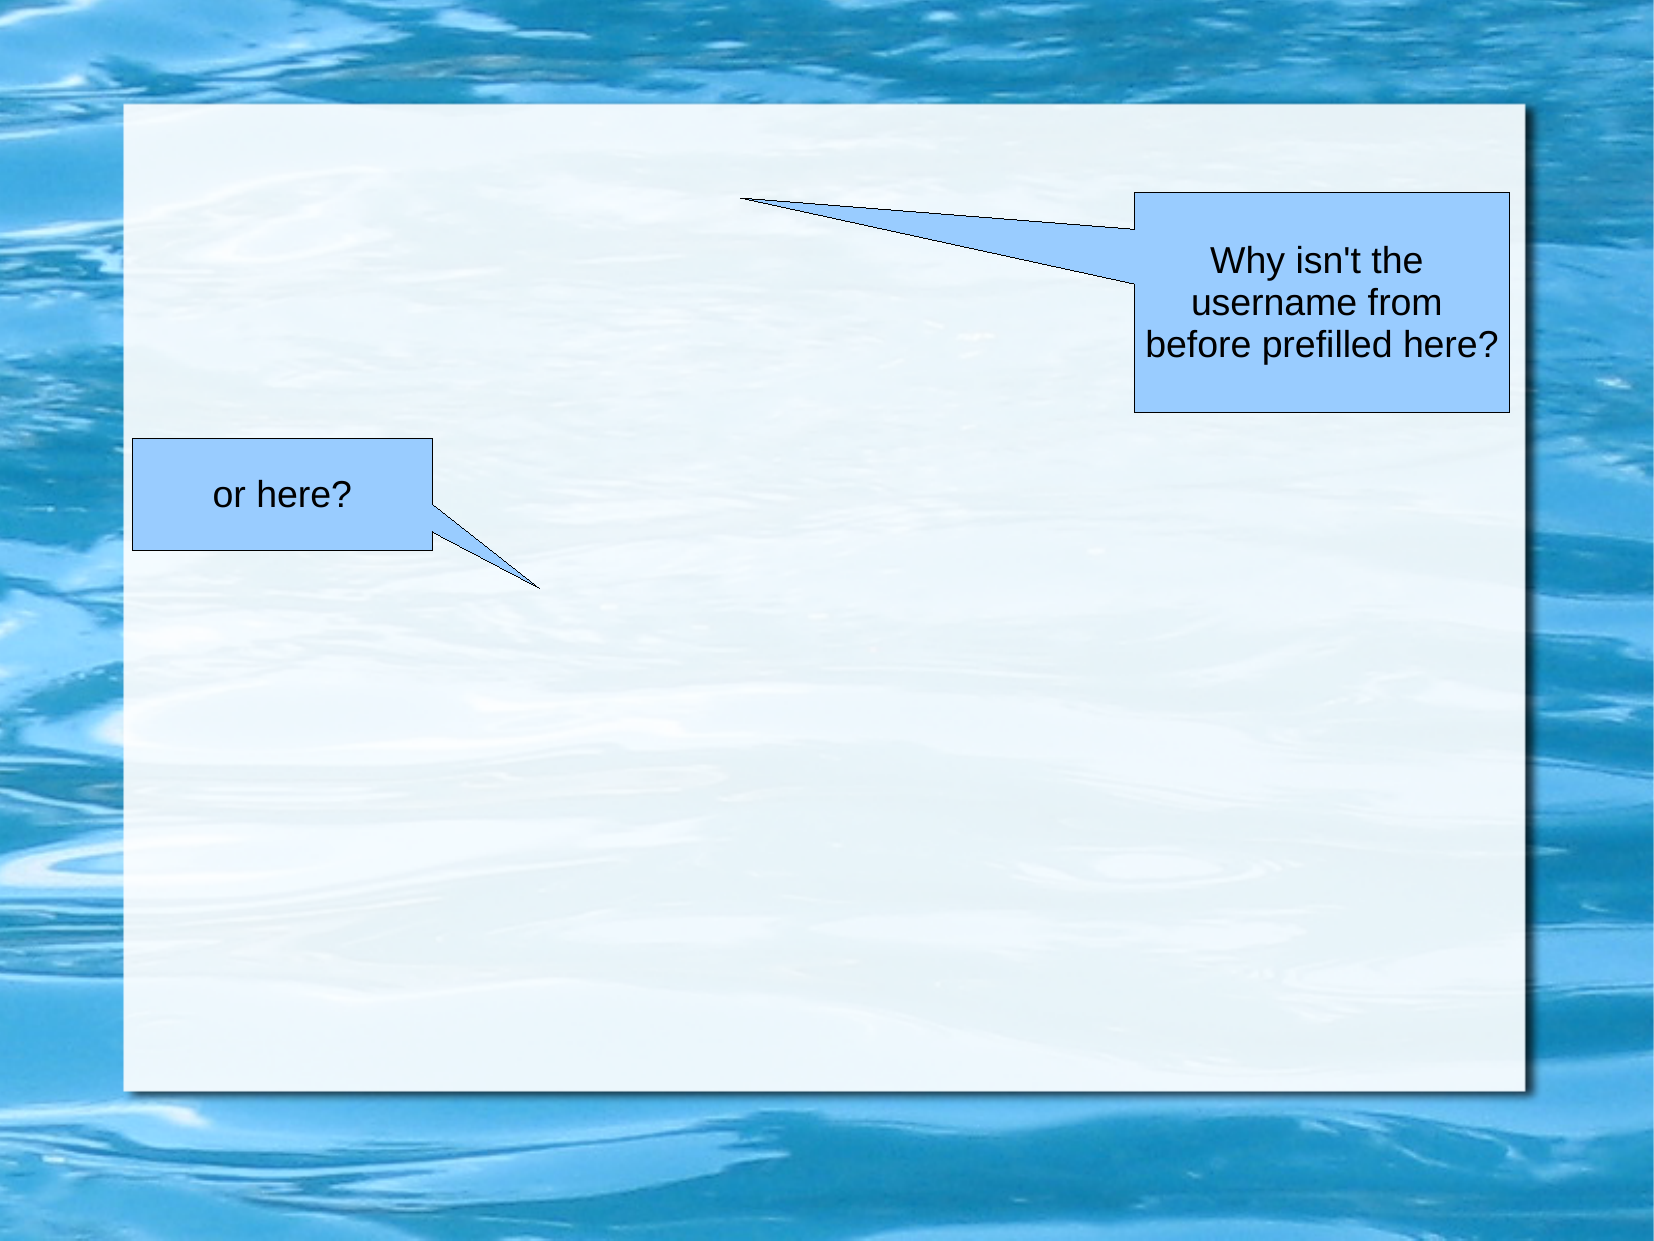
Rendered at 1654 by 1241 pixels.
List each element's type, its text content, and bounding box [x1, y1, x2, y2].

text_box or here? [132, 438, 540, 589]
picture [0, 0, 1654, 1241]
text_box Why isn't the username from before prefilled here? [740, 192, 1510, 413]
